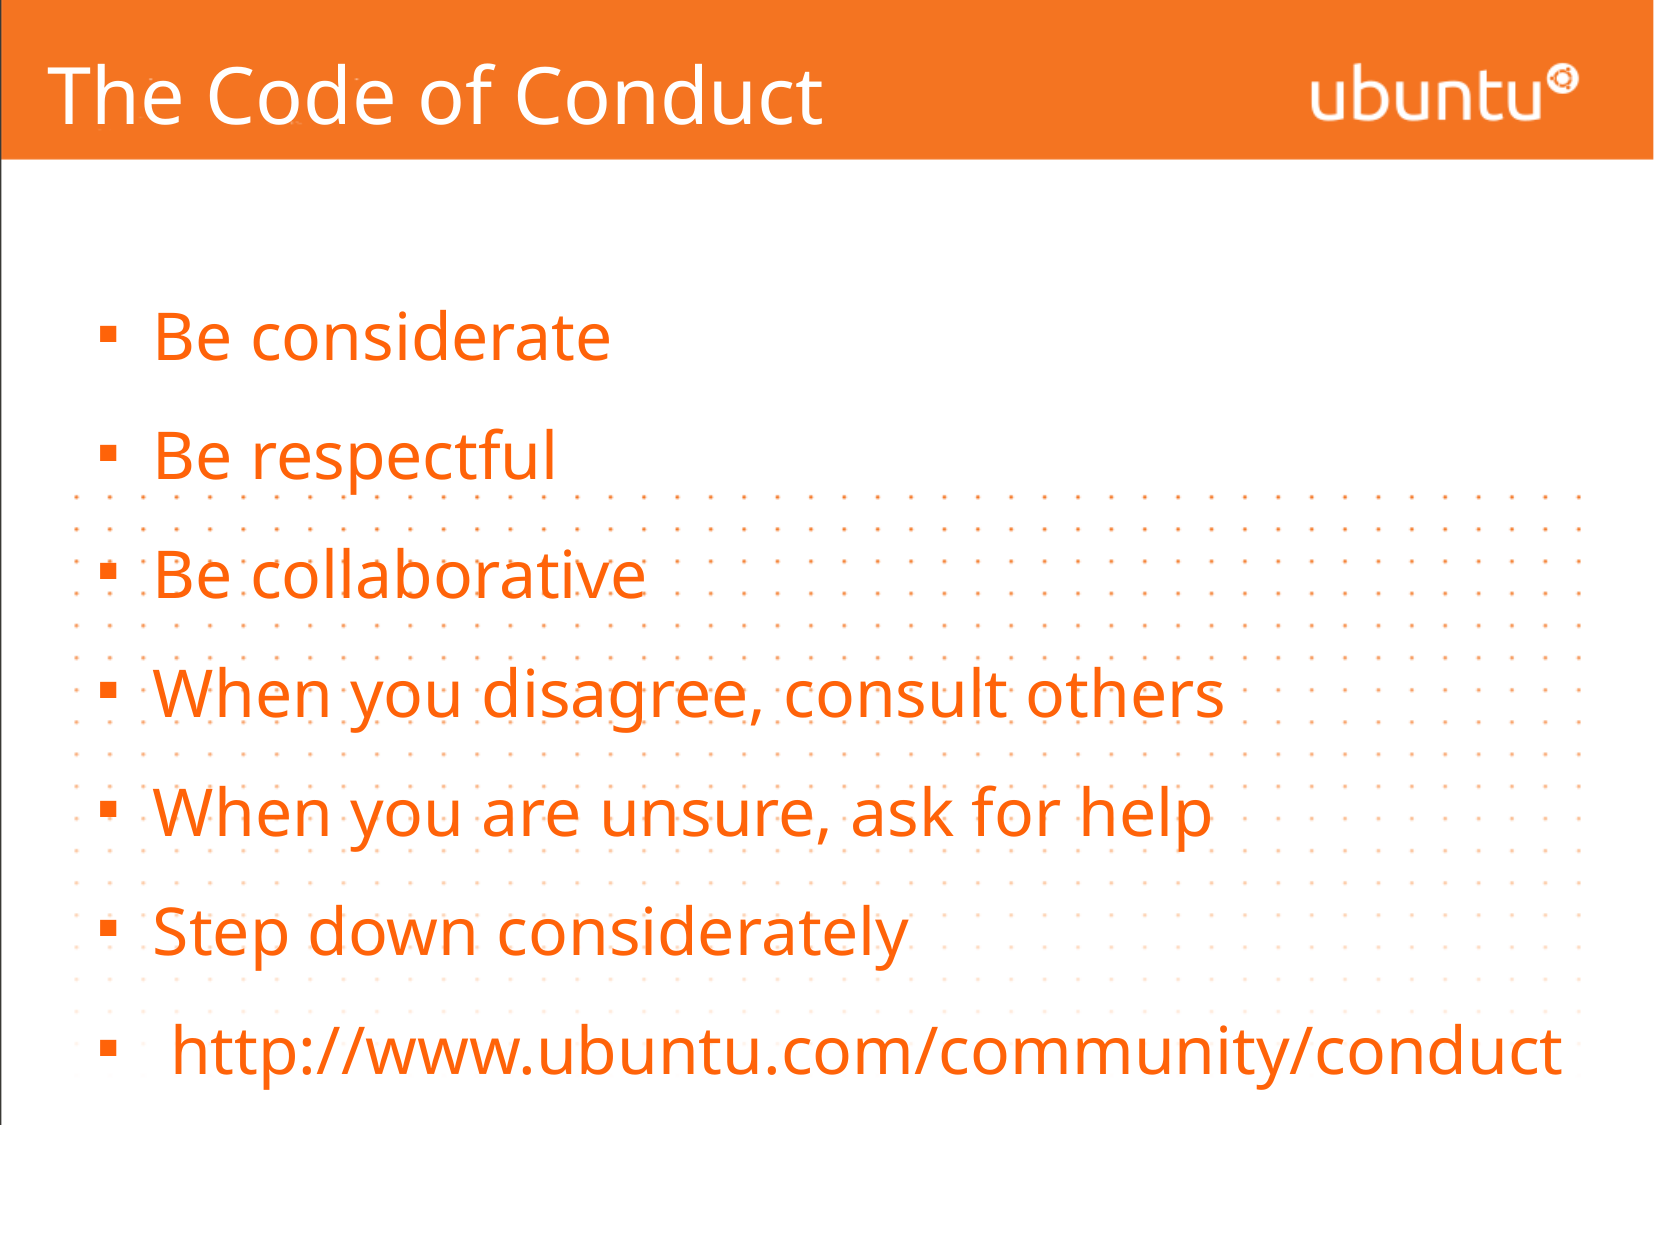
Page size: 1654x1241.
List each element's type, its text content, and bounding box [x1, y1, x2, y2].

title The Code of Conduct [47, 29, 1276, 158]
list Be considerate Be respectful Be collaborative When you disagree, consult others When you are unsure, ask for help Step down considerately http://www.ubuntu.com/community/conduct [82, 290, 1571, 1109]
picture [0, 0, 1654, 1125]
